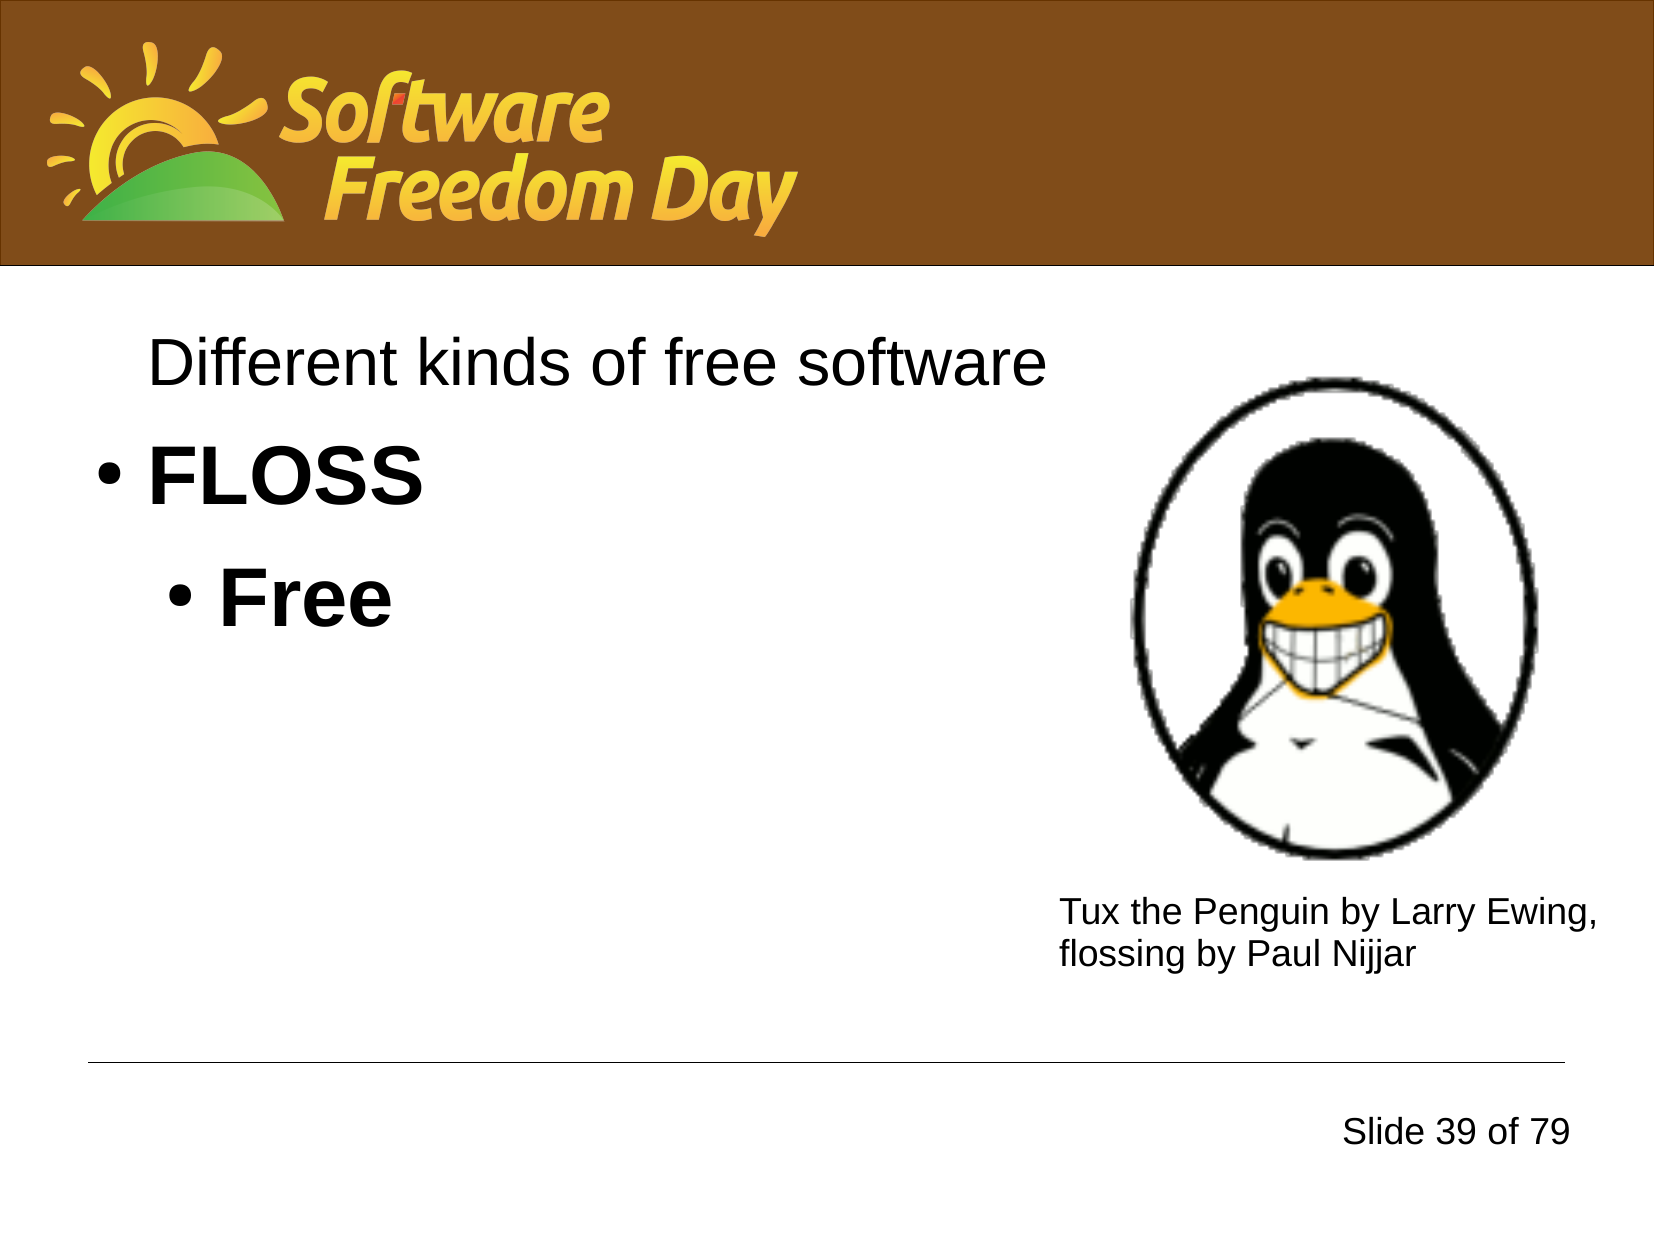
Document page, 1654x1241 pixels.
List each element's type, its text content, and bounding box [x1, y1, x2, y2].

list Different kinds of free software FLOSS Free [76, 324, 1063, 1045]
picture [1122, 354, 1556, 883]
text_box Tux the Penguin by Larry Ewing, flossing by Paul Nijjar [1044, 883, 1635, 1002]
picture [47, 42, 798, 237]
